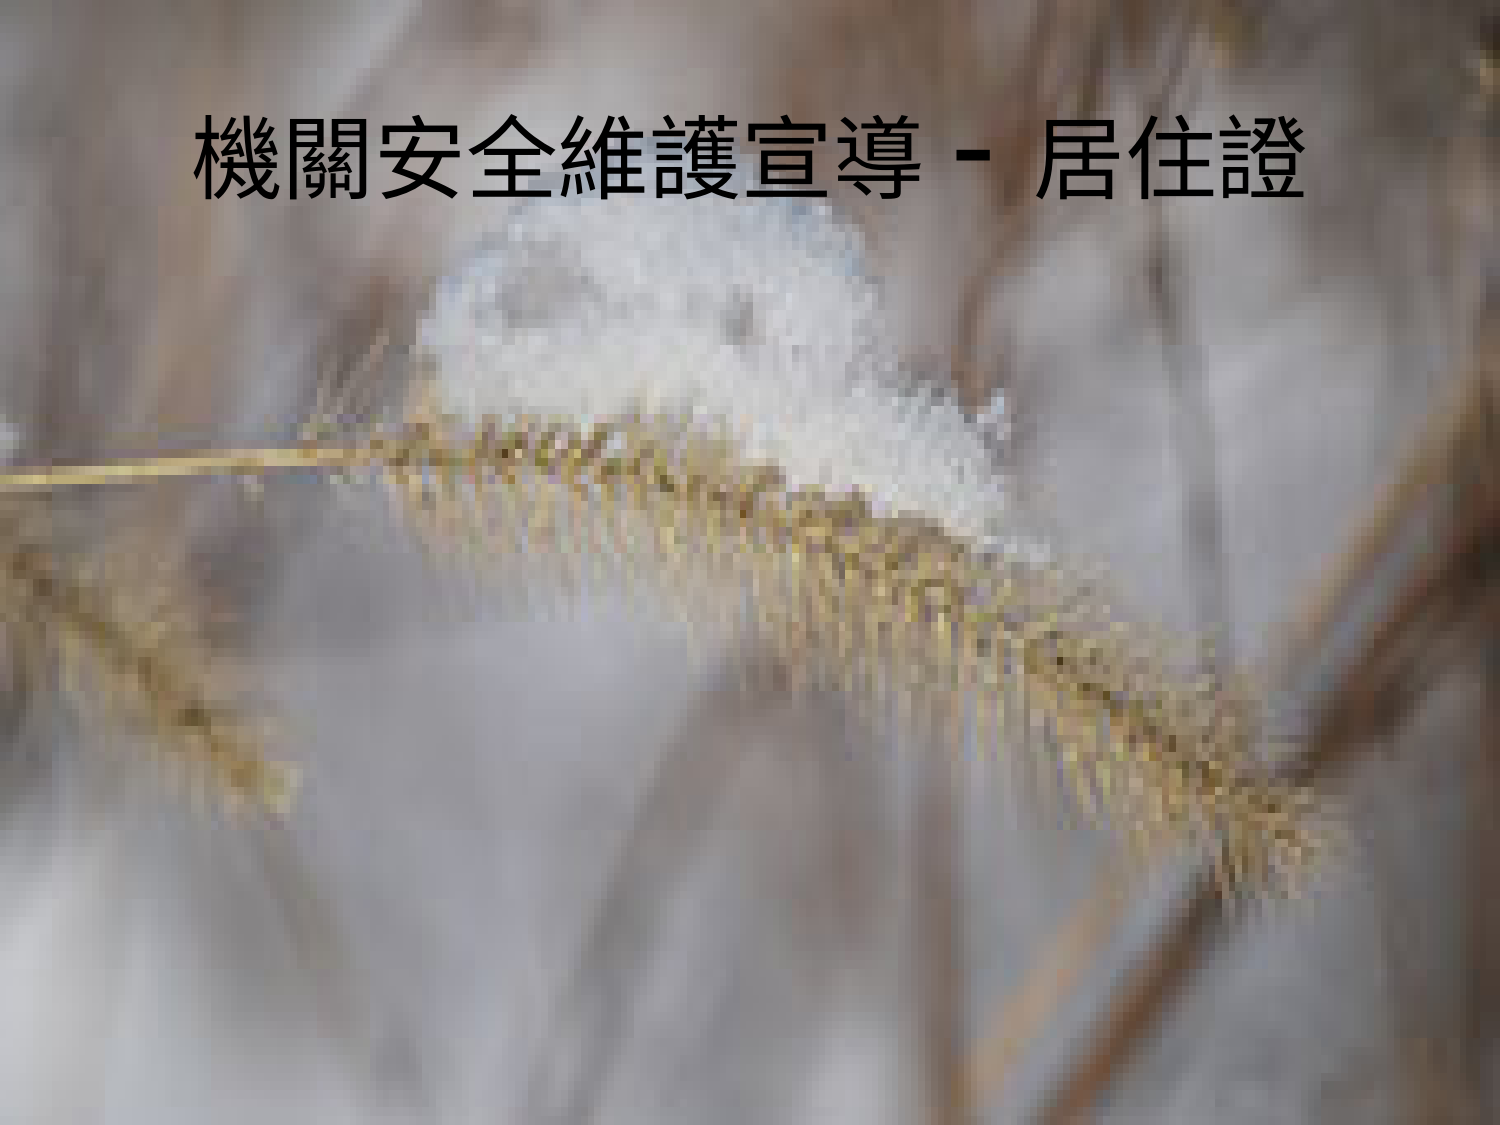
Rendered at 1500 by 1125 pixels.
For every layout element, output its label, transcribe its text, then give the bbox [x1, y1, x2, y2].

title 機關安全維護宣導-居住證 [112, 349, 1388, 591]
picture [0, 0, 1500, 1125]
